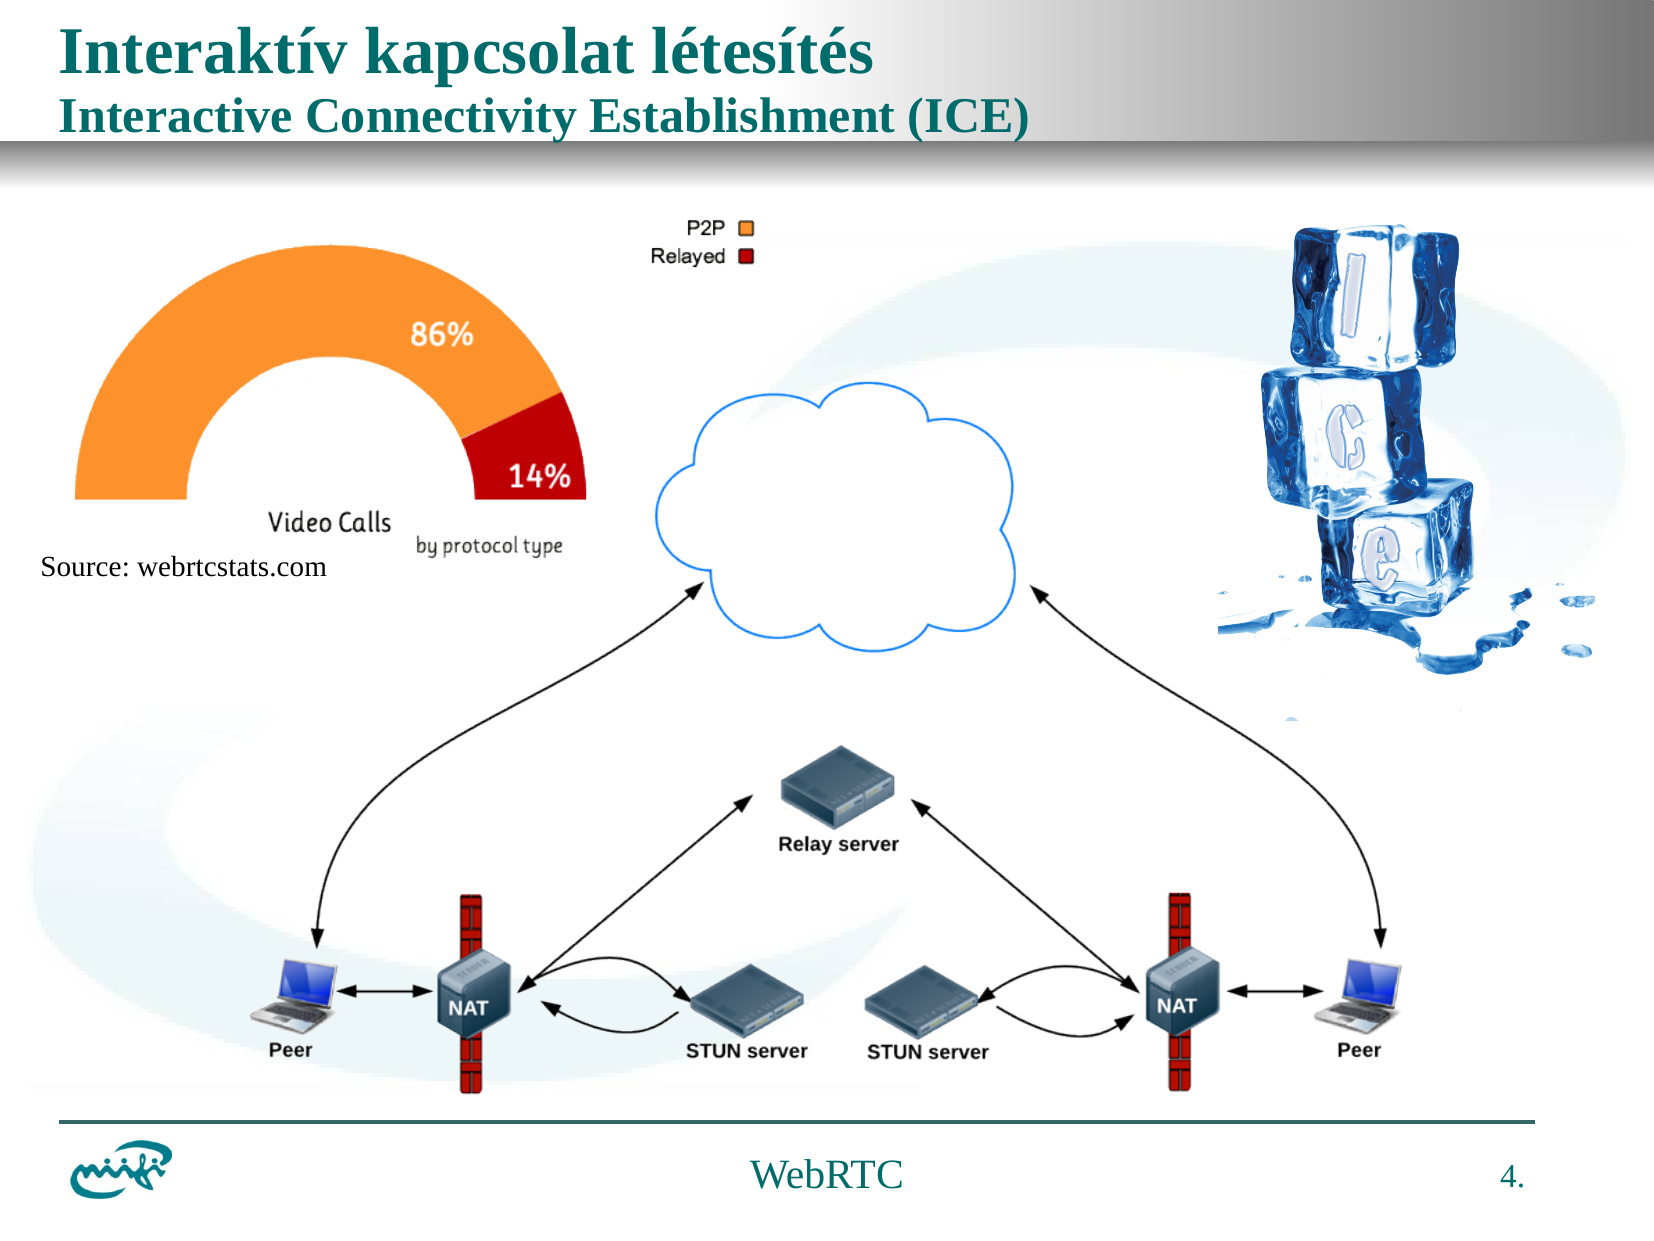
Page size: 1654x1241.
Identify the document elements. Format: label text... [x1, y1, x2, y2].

title Interaktív kapcsolat létesítés Interactive Connectivity Establishment (ICE) [59, 13, 1418, 144]
picture [70, 1140, 172, 1199]
text_box Source: webrtcstats.com [25, 543, 343, 591]
picture [0, 152, 1630, 1099]
